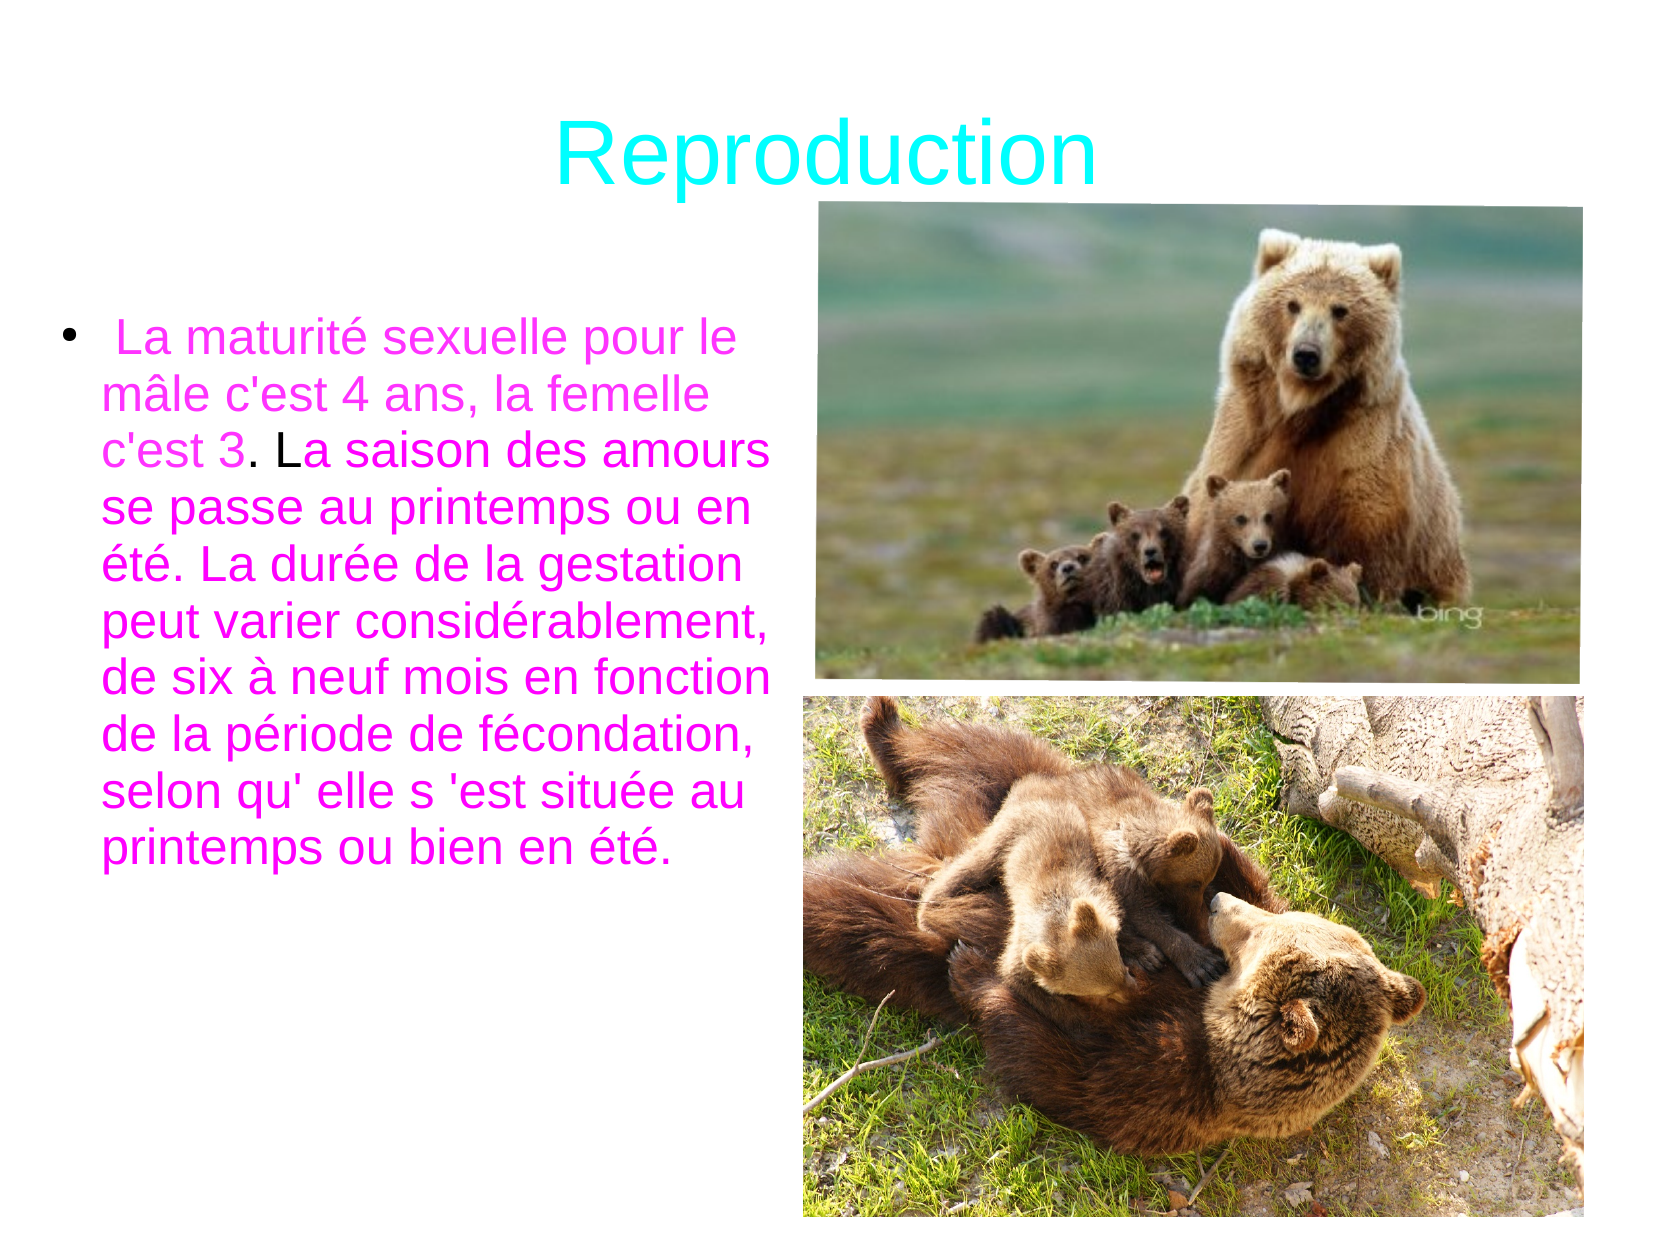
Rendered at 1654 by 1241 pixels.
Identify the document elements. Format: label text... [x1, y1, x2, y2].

list La maturité sexuelle pour le mâle c'est 4 ans, la femelle c'est 3. La saison des amours se passe au printemps ou en été. La durée de la gestation peut varier considérablement, de six à neuf mois en fonction de la période de fécondation, selon qu' elle s 'est située au printemps ou bien en été. [47, 308, 774, 1028]
picture [803, 696, 1584, 1217]
title Reproduction [82, 49, 1571, 257]
picture [814, 200, 1583, 685]
